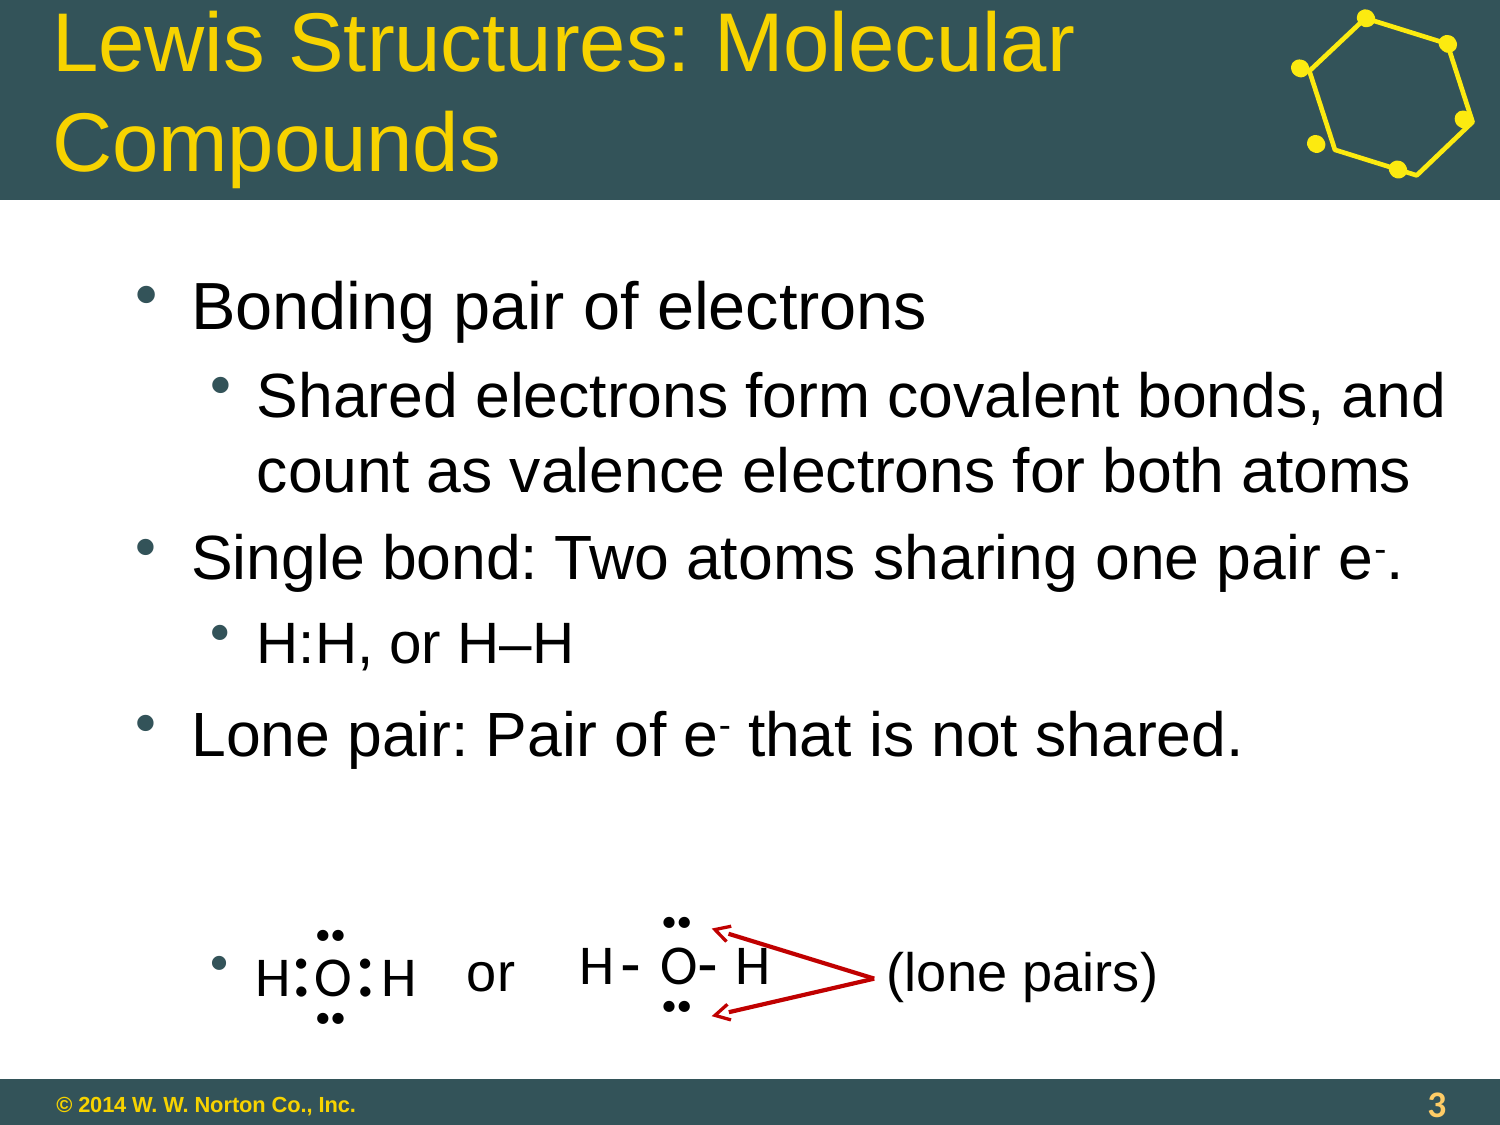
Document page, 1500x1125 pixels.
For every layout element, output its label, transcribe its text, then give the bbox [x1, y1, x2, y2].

slide_number <number> [1412, 1076, 1462, 1125]
picture [575, 900, 778, 1032]
picture [249, 912, 425, 1044]
title Lewis Structures: Molecular Compounds [37, 0, 1118, 176]
list Bonding pair of electrons Shared electrons form covalent bonds, and count as valence electrons for both atoms Single bond: Two atoms sharing one pair e-. H:H, or H–H Lone pair: Pair of e- that is not shared. or (lone pairs) [120, 254, 1494, 918]
